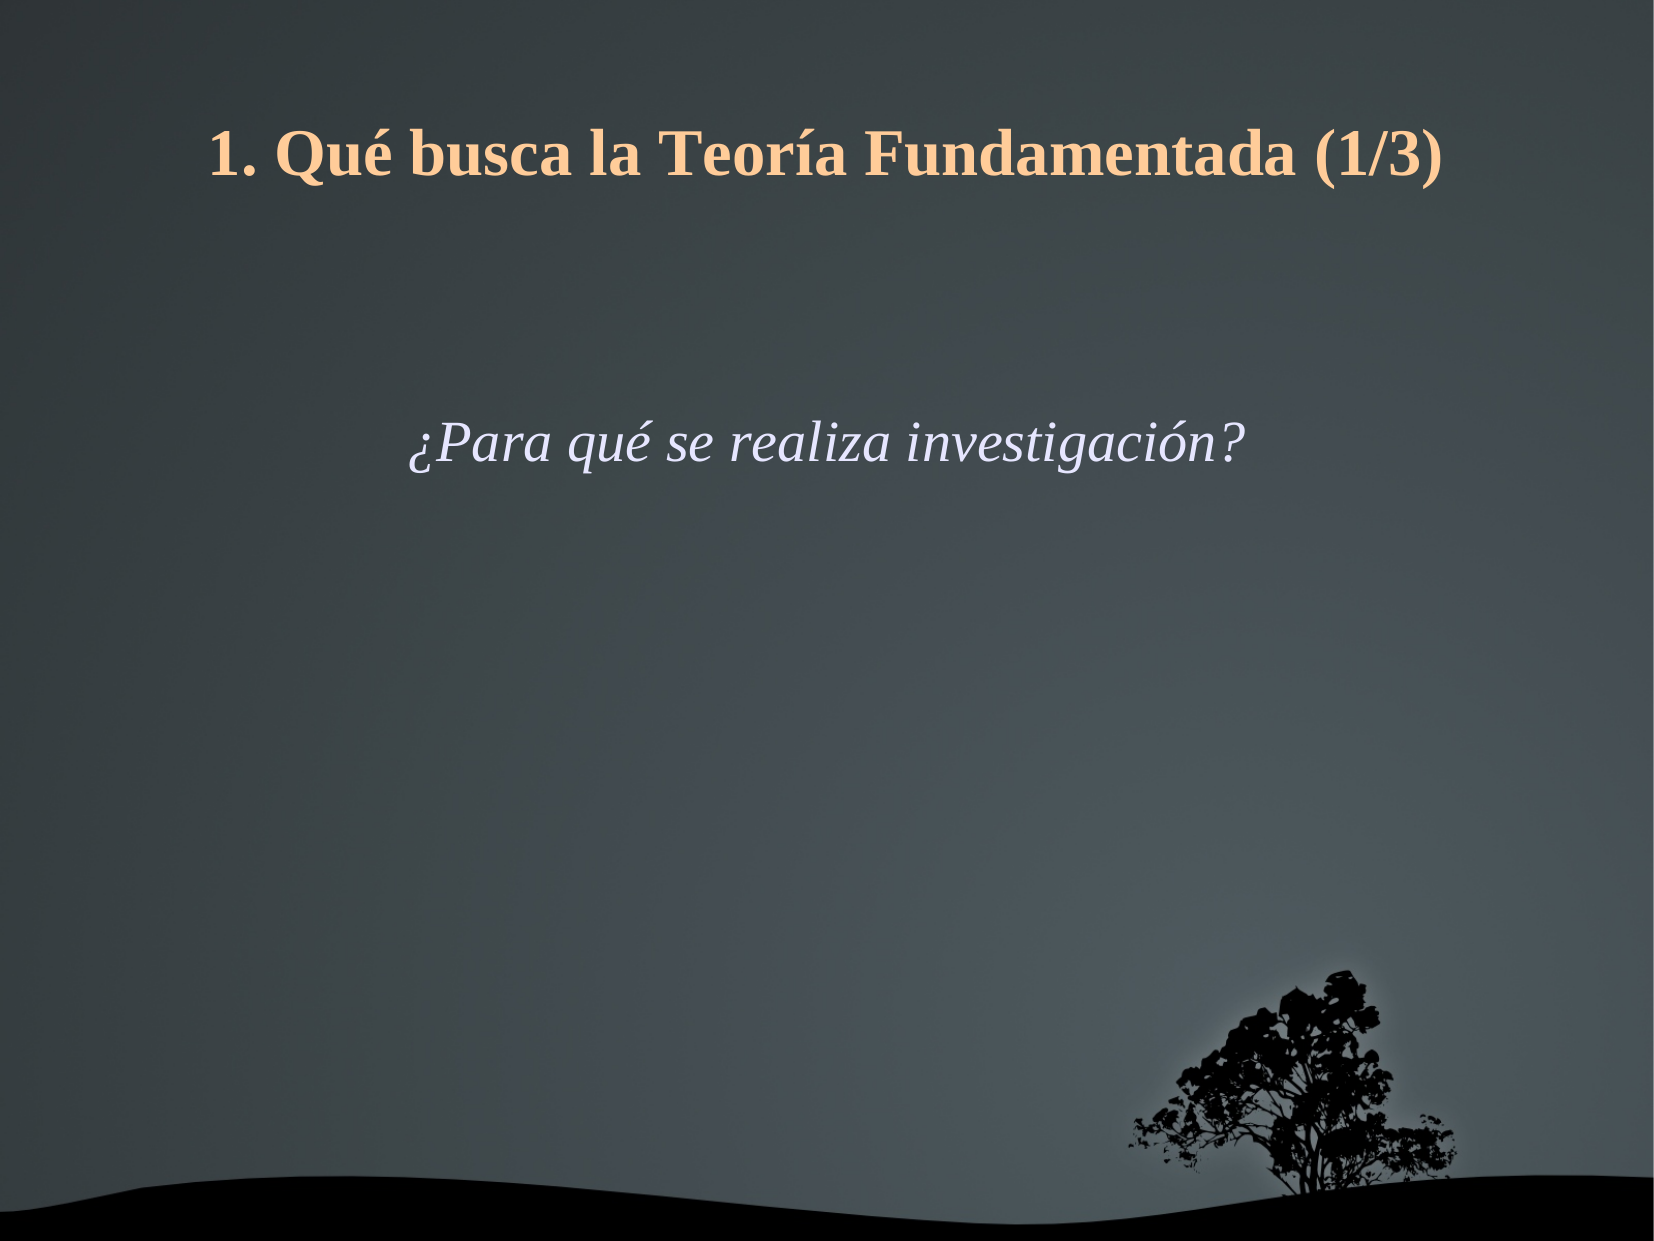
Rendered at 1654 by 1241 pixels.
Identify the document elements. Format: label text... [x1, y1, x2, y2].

picture [0, 0, 1654, 1241]
title 1. Qué busca la Teoría Fundamentada (1/3) [82, 49, 1571, 257]
subtitle ¿Para qué se realiza investigación? [82, 290, 1571, 1109]
